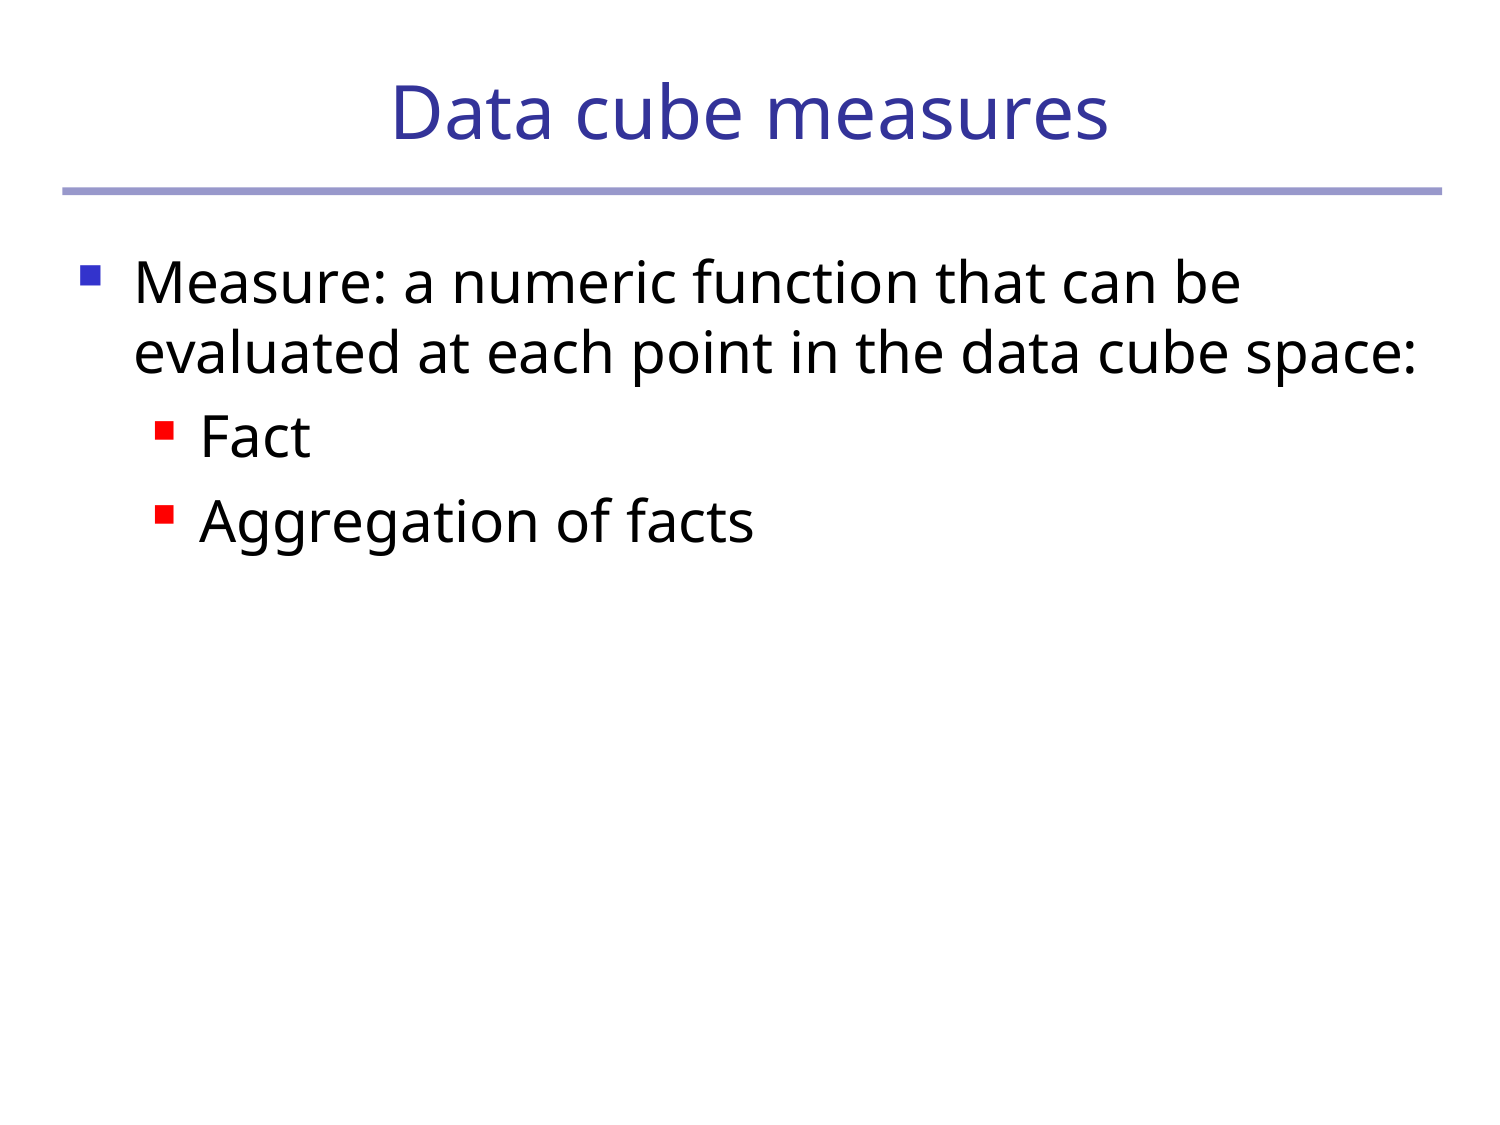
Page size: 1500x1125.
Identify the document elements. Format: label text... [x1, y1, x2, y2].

title Data cube measures [62, 49, 1438, 163]
list Measure: a numeric function that can be evaluated at each point in the data cube space: Fact Aggregation of facts [62, 237, 1438, 1063]
